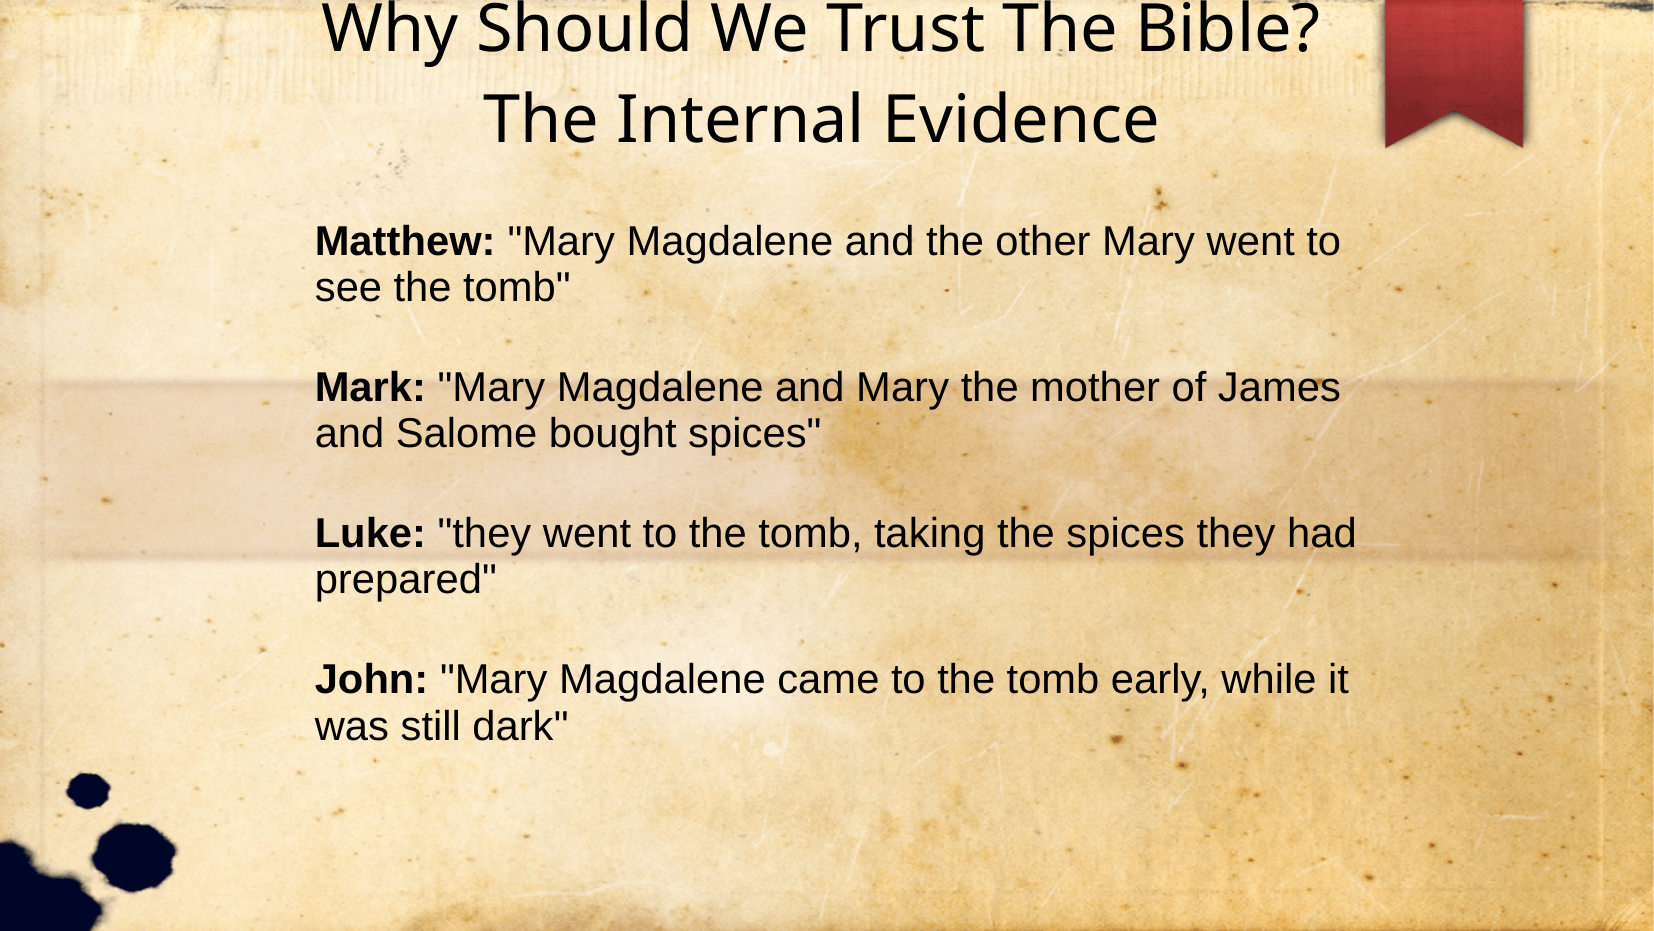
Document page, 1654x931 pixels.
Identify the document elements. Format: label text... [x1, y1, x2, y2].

title Why Should We Trust The Bible? The Internal Evidence [289, 0, 1355, 176]
picture [0, 0, 1654, 931]
text_box Matthew: "Mary Magdalene and the other Mary went to see the tomb" Mark: "Mary Magdalene and Mary the mother of James and Salome bought spices" Luke: "they went to the tomb, taking the spices they had prepared" John: "Mary Magdalene came to the tomb early, while it was still dark" [300, 210, 1381, 901]
